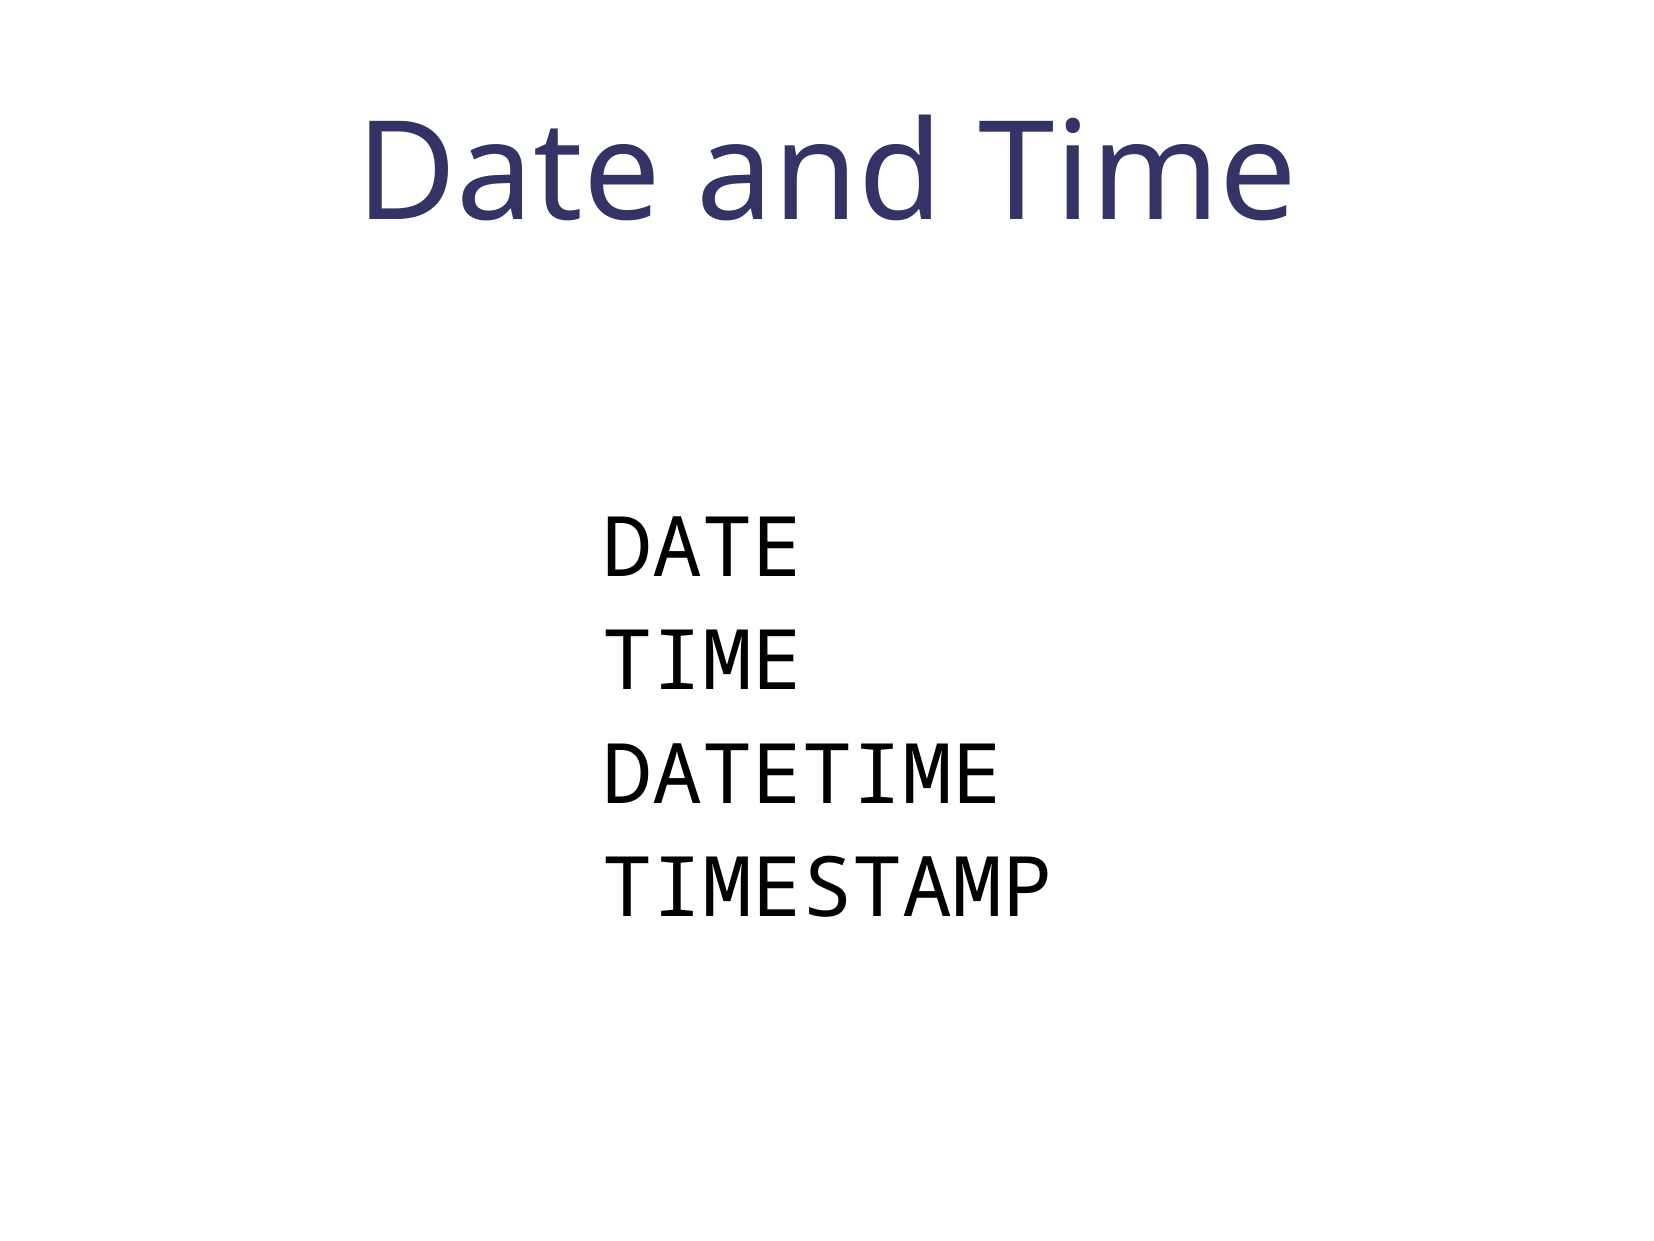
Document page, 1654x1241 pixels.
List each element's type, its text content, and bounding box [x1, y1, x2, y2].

subtitle DATE TIME DATETIME TIMESTAMP [602, 487, 1182, 975]
title Date and Time [4, 70, 1651, 263]
